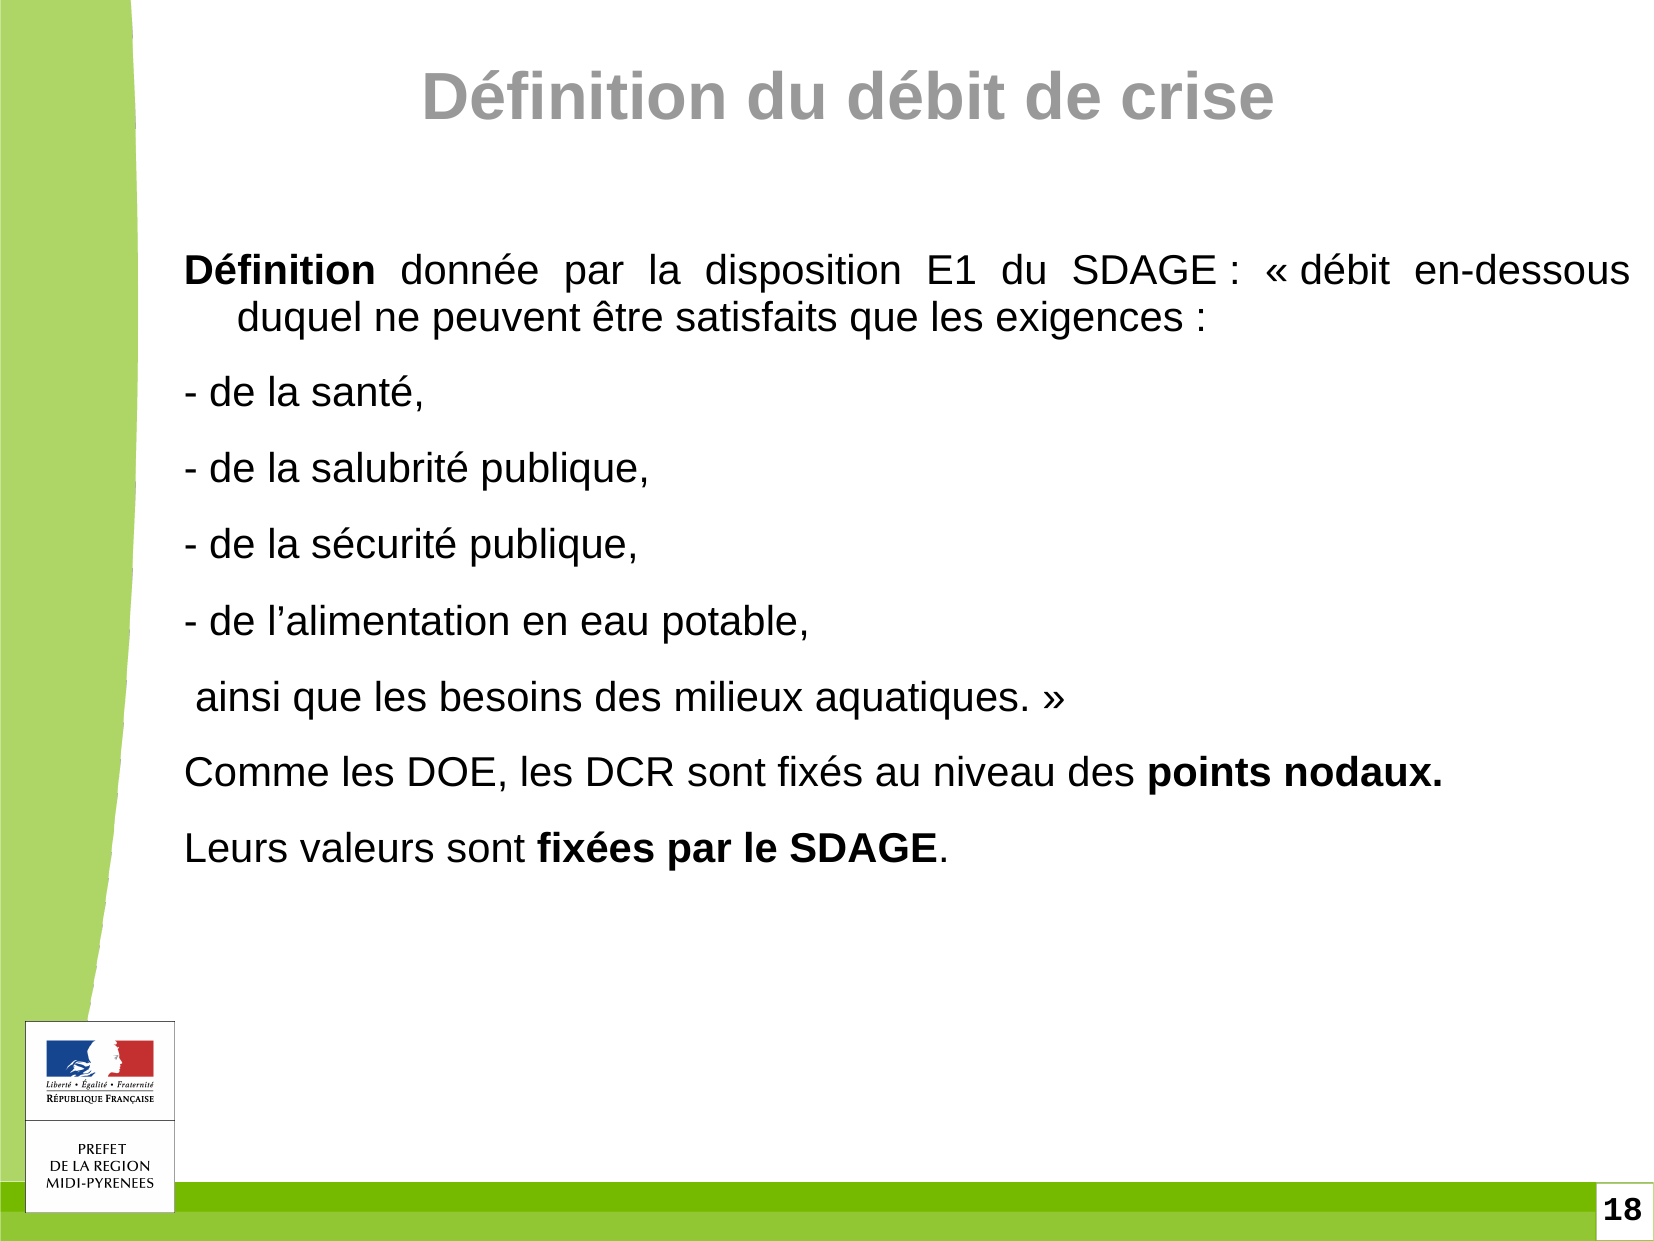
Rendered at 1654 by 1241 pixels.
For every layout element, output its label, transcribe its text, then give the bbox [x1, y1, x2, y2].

title Définition du débit de crise [142, 0, 1556, 193]
list Définition donnée par la disposition E1 du SDAGE : « débit en-dessous duquel ne peuvent être satisfaits que les exigences : - de la santé, - de la salubrité publique, - de la sécurité publique, - de l’alimentation en eau potable, ainsi que les besoins des milieux aquatiques. » Comme les DOE, les DCR sont fixés au niveau des points nodaux. Leurs valeurs sont fixées par le SDAGE. [165, 170, 1631, 1143]
picture [0, 0, 1654, 1241]
